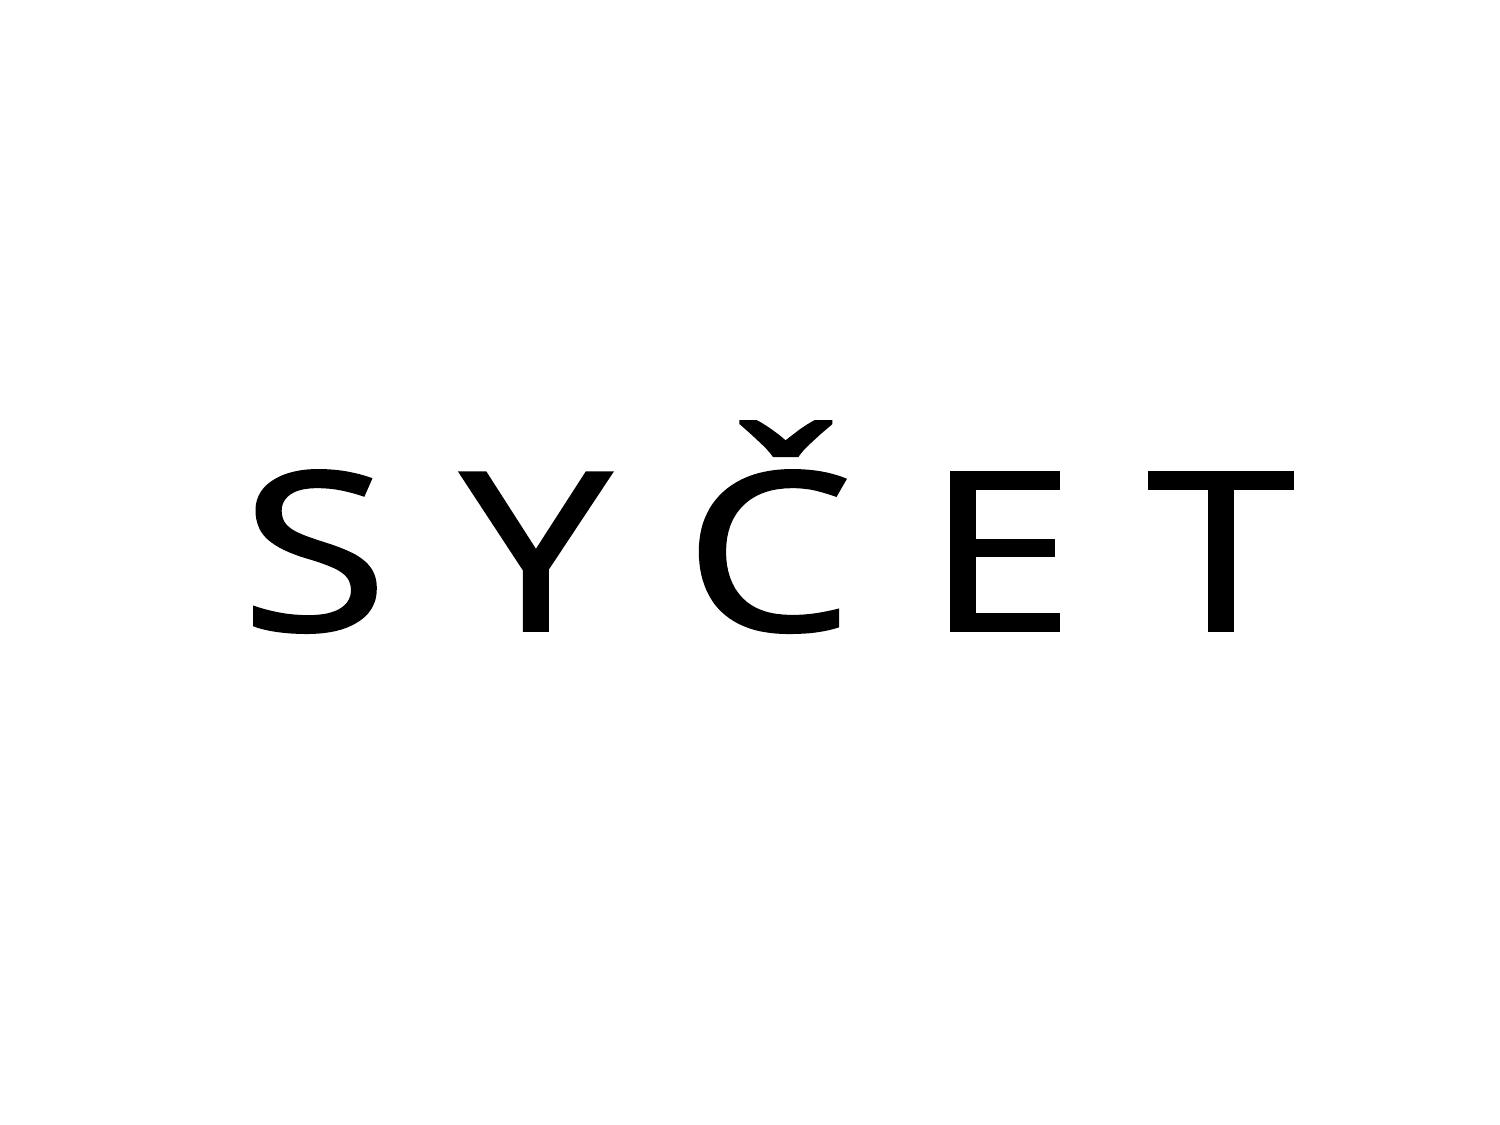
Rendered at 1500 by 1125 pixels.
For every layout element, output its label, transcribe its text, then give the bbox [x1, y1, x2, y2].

text_box S Y Č E T [699, 469, 846, 634]
text_box S Y Č E T [1148, 472, 1294, 632]
text_box S Y Č E T [740, 420, 832, 457]
text_box S Y Č E T [950, 472, 1060, 632]
text_box S Y Č E T [459, 472, 613, 632]
text_box S Y Č E T [253, 469, 377, 634]
